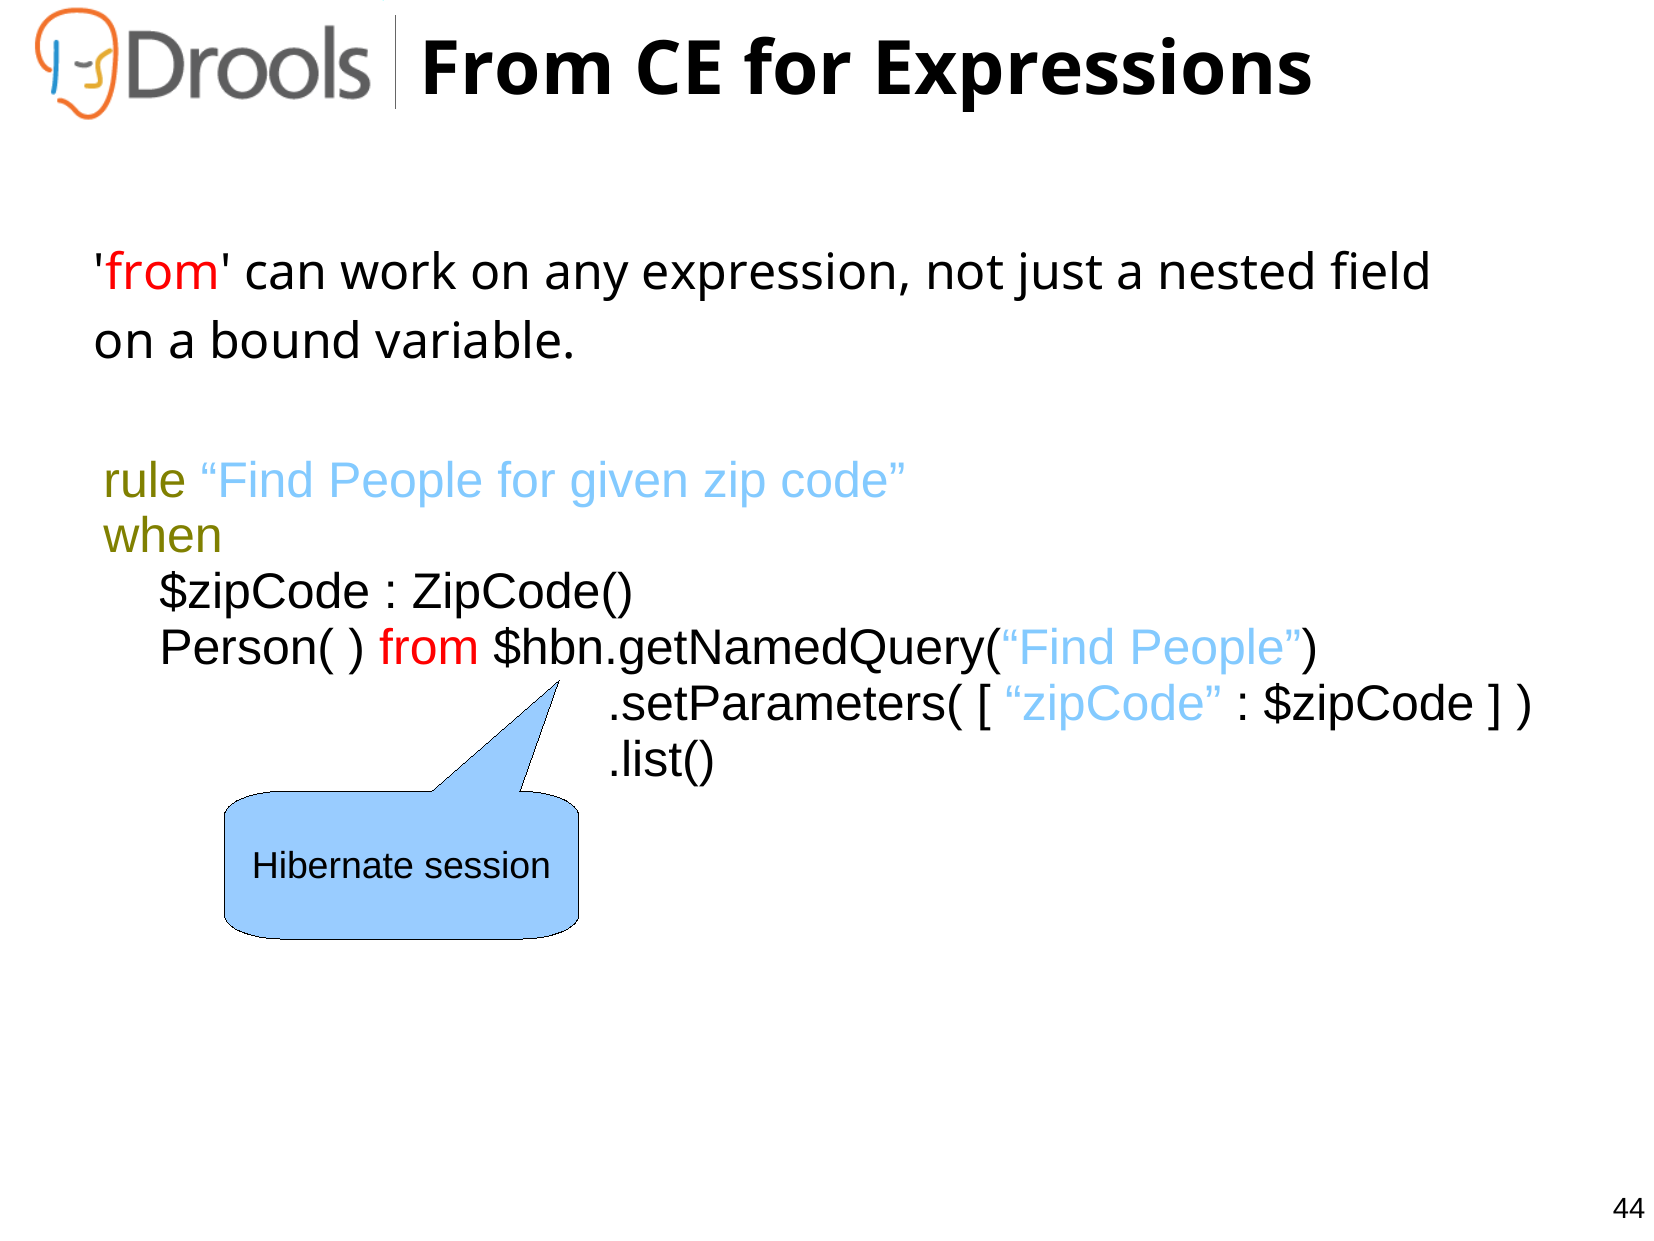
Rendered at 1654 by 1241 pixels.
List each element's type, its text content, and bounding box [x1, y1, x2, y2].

text_box rule “Find People for given zip code” when $zipCode : ZipCode() Person( ) from $hbn.getNamedQuery(“Find People”) .setParameters( [ “zipCode” : $zipCode ] ) .list() [88, 444, 1625, 794]
text_box Hibernate session [224, 680, 579, 940]
title From CE for Expressions [419, 12, 1630, 119]
list 'from' can work on any expression, not just a nested field on a bound variable. [93, 236, 1506, 348]
picture [29, 0, 384, 126]
